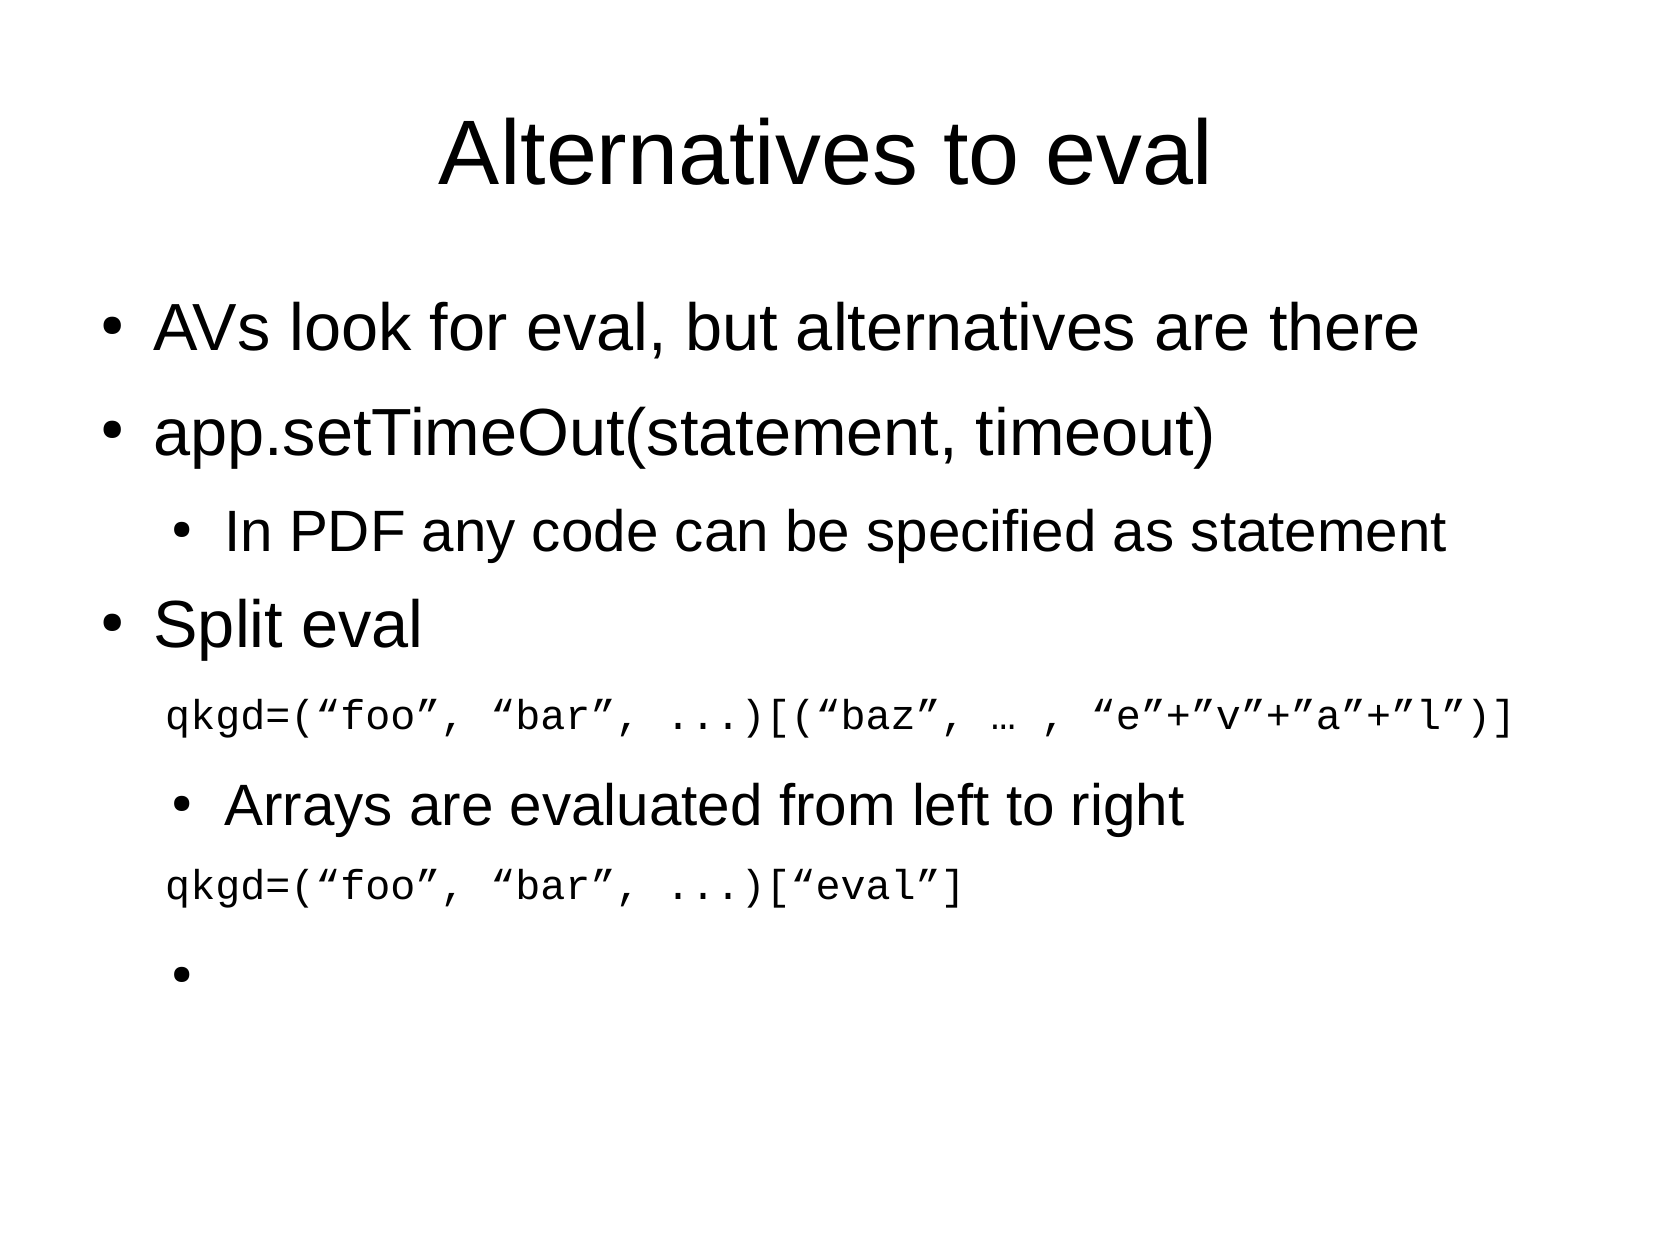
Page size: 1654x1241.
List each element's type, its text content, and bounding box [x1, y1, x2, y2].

title Alternatives to eval [82, 49, 1571, 257]
list AVs look for eval, but alternatives are there app.setTimeOut(statement, timeout) In PDF any code can be specified as statement Split eval qkgd=(“foo”, “bar”, ...)[(“baz”, … , “e”+”v”+”a”+”l”)] Arrays are evaluated from left to right qkgd=(“foo”, “bar”, ...)[“eval”] [82, 290, 1571, 1109]
